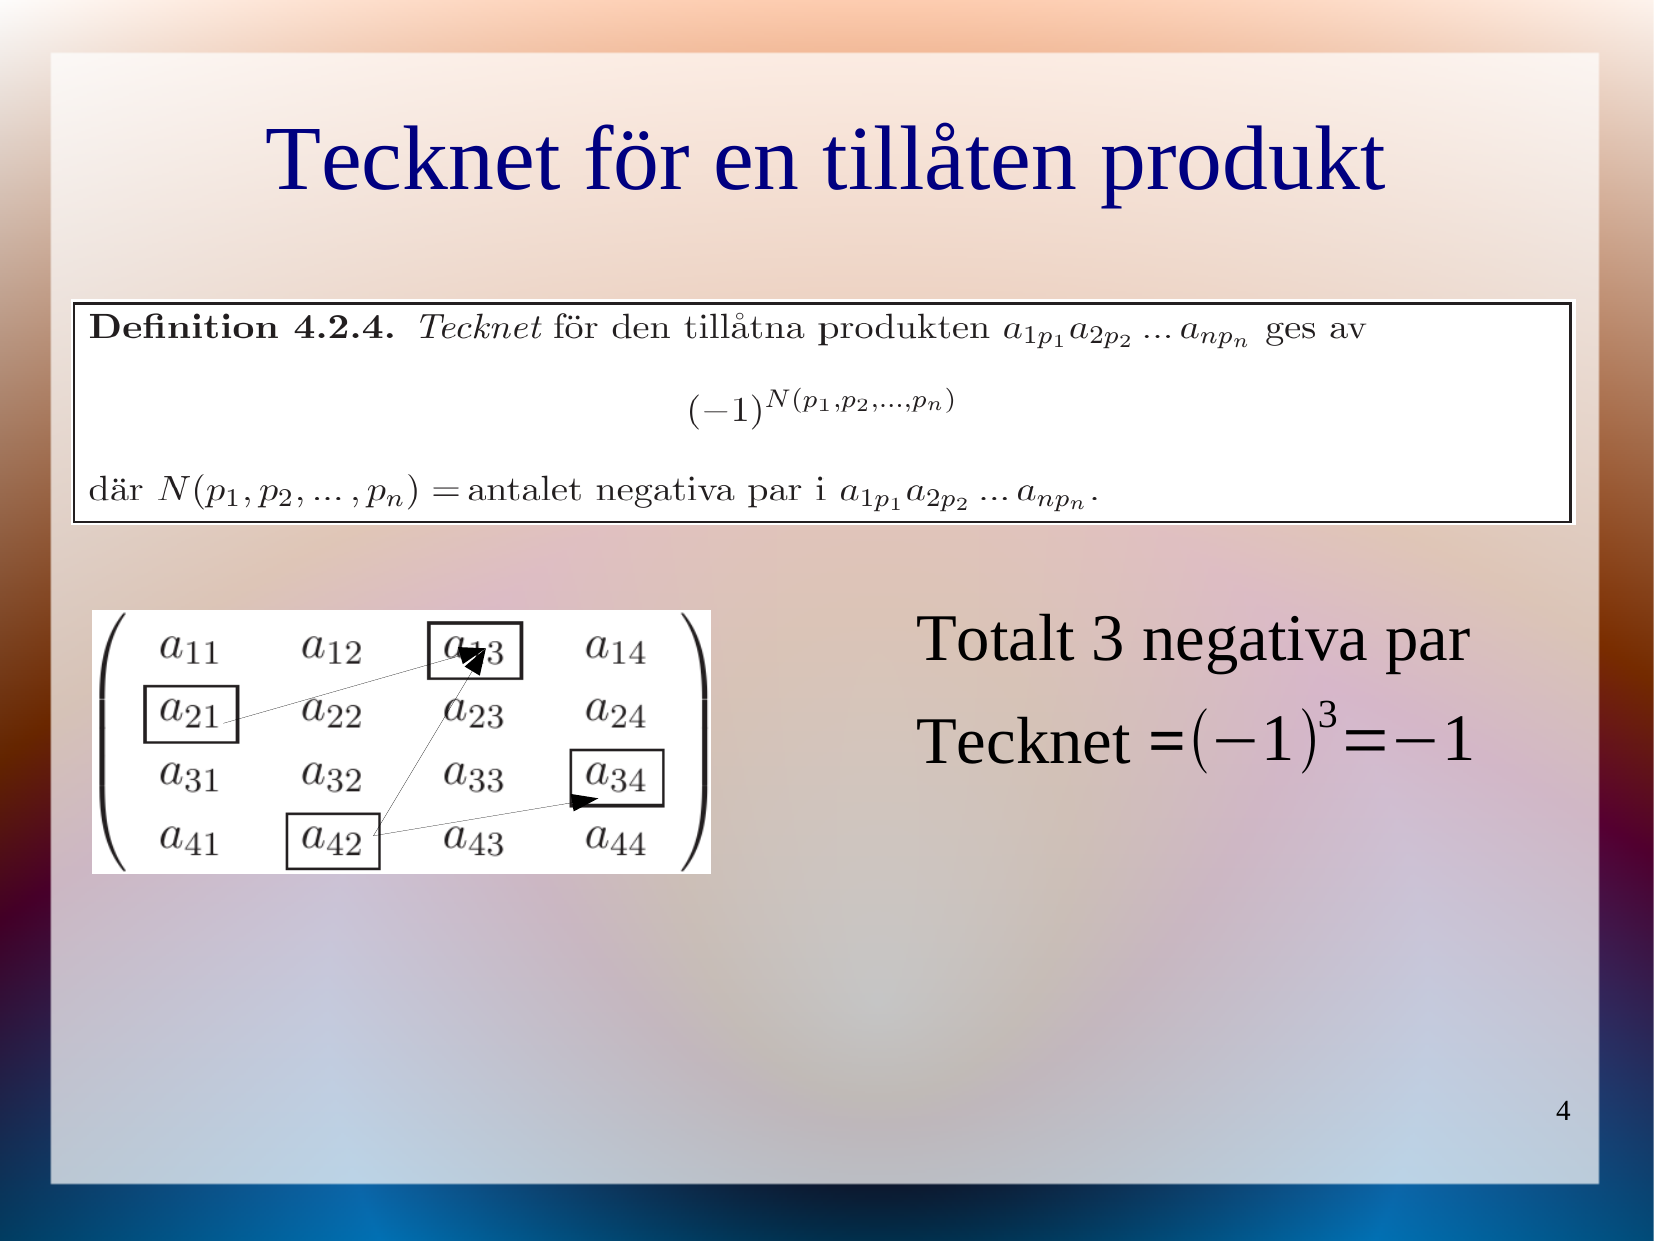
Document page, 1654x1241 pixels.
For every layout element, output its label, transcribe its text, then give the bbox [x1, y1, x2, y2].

list Totalt 3 negativa par Tecknet = [845, 290, 1572, 1094]
picture [0, 0, 1654, 1241]
title Tecknet för en tillåten produkt [82, 55, 1571, 263]
chart [1183, 691, 1481, 778]
